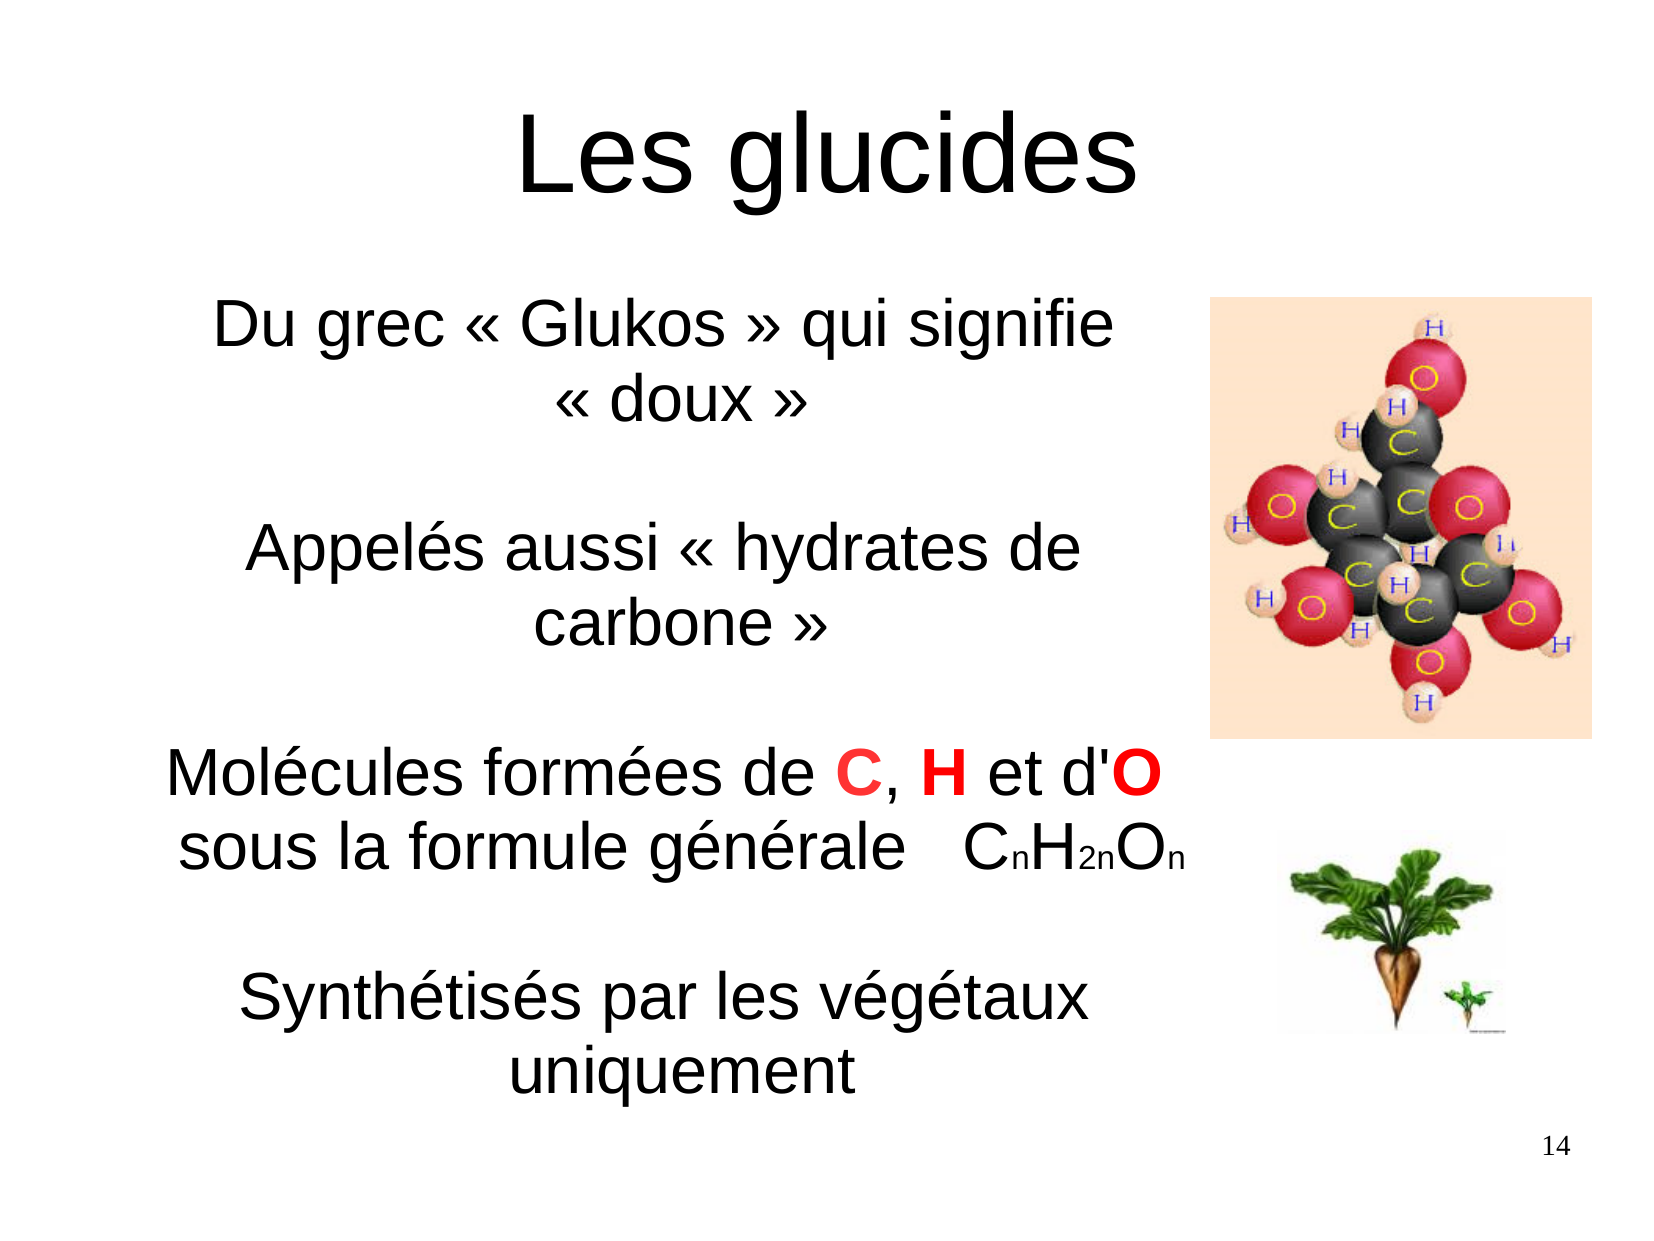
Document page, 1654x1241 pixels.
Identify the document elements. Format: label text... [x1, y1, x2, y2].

subtitle Du grec « Glukos » qui signifie « doux » Appelés aussi « hydrates de carbone » Molécules formées de C, H et d'O sous la formule générale CnH2nOn Synthétisés par les végétaux uniquement [82, 285, 1211, 1109]
picture [1277, 830, 1506, 1034]
picture [1210, 297, 1592, 739]
title Les glucides [82, 49, 1571, 257]
